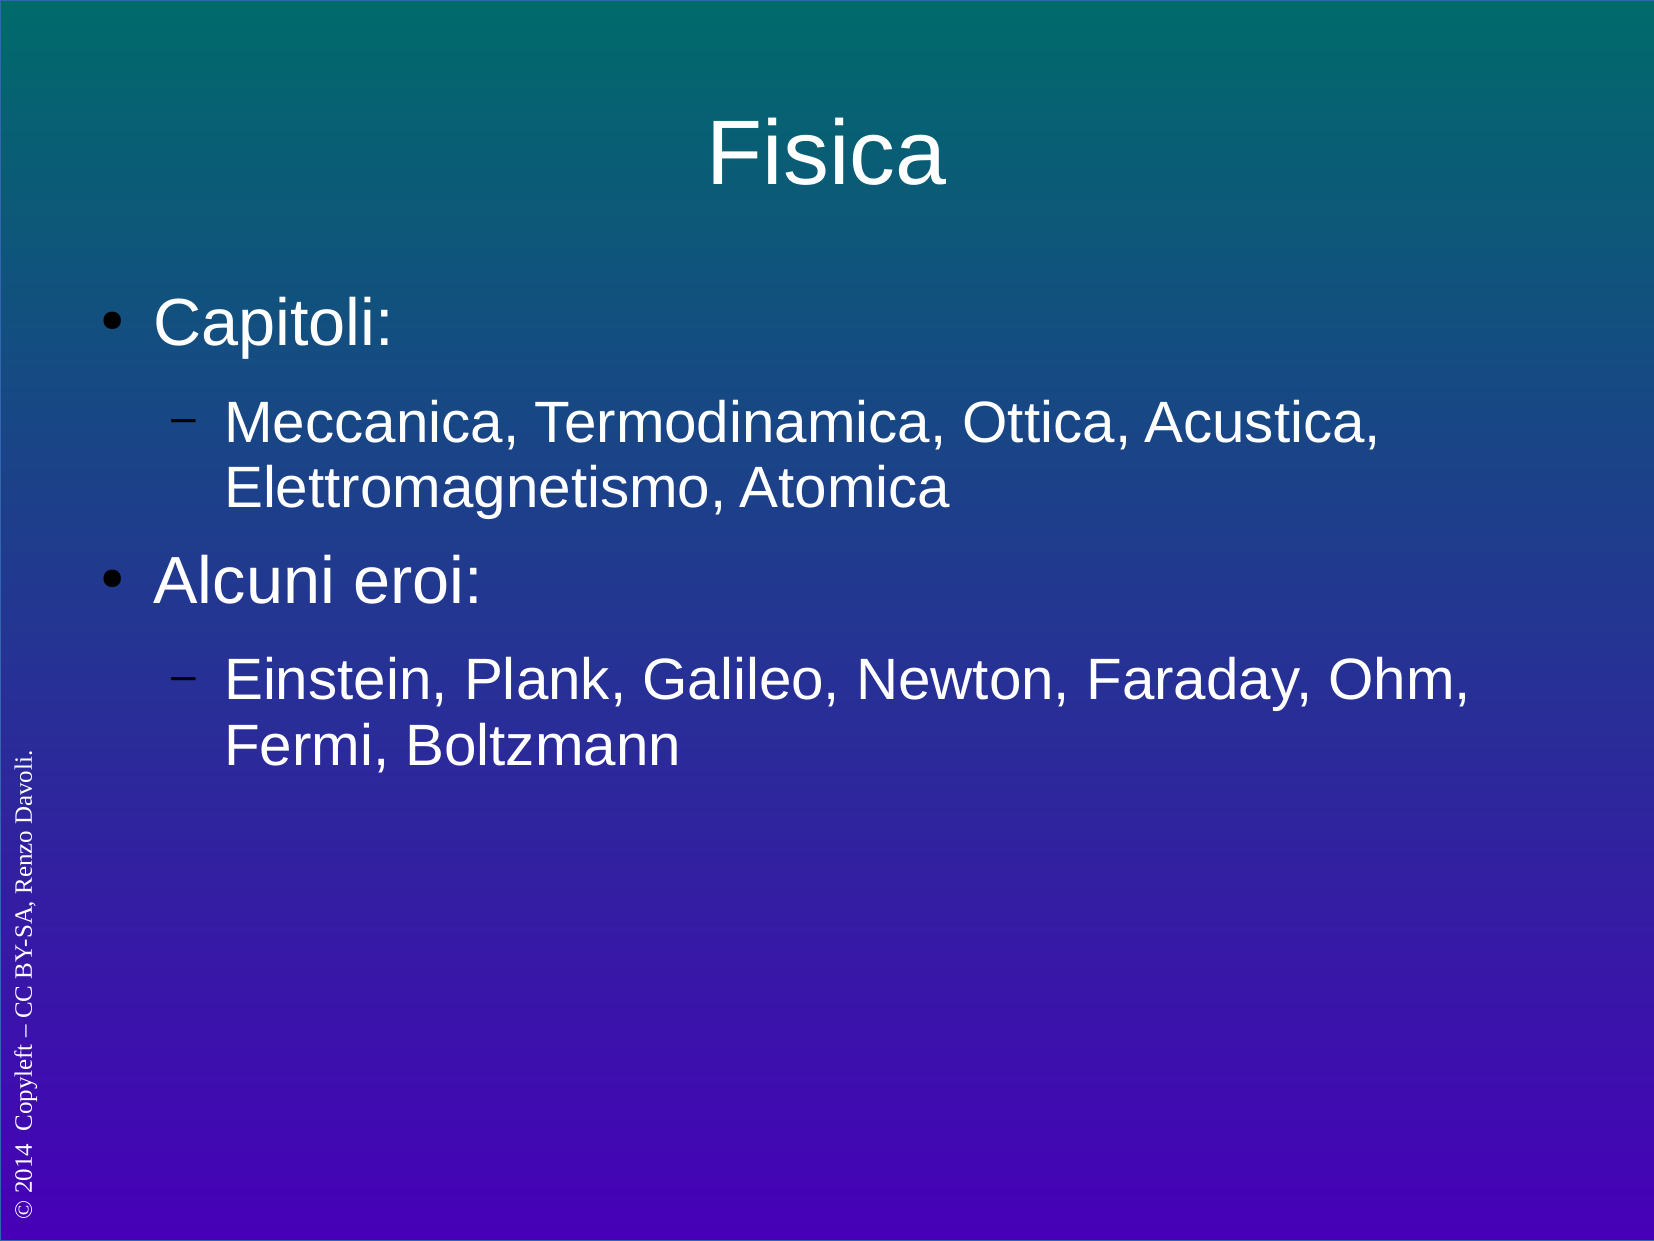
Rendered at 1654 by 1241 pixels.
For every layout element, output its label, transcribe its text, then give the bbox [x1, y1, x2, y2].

list Capitoli: Meccanica, Termodinamica, Ottica, Acustica, Elettromagnetismo, Atomica Alcuni eroi: Einstein, Plank, Galileo, Newton, Faraday, Ohm, Fermi, Boltzmann [82, 285, 1571, 1005]
title Fisica [82, 49, 1571, 257]
